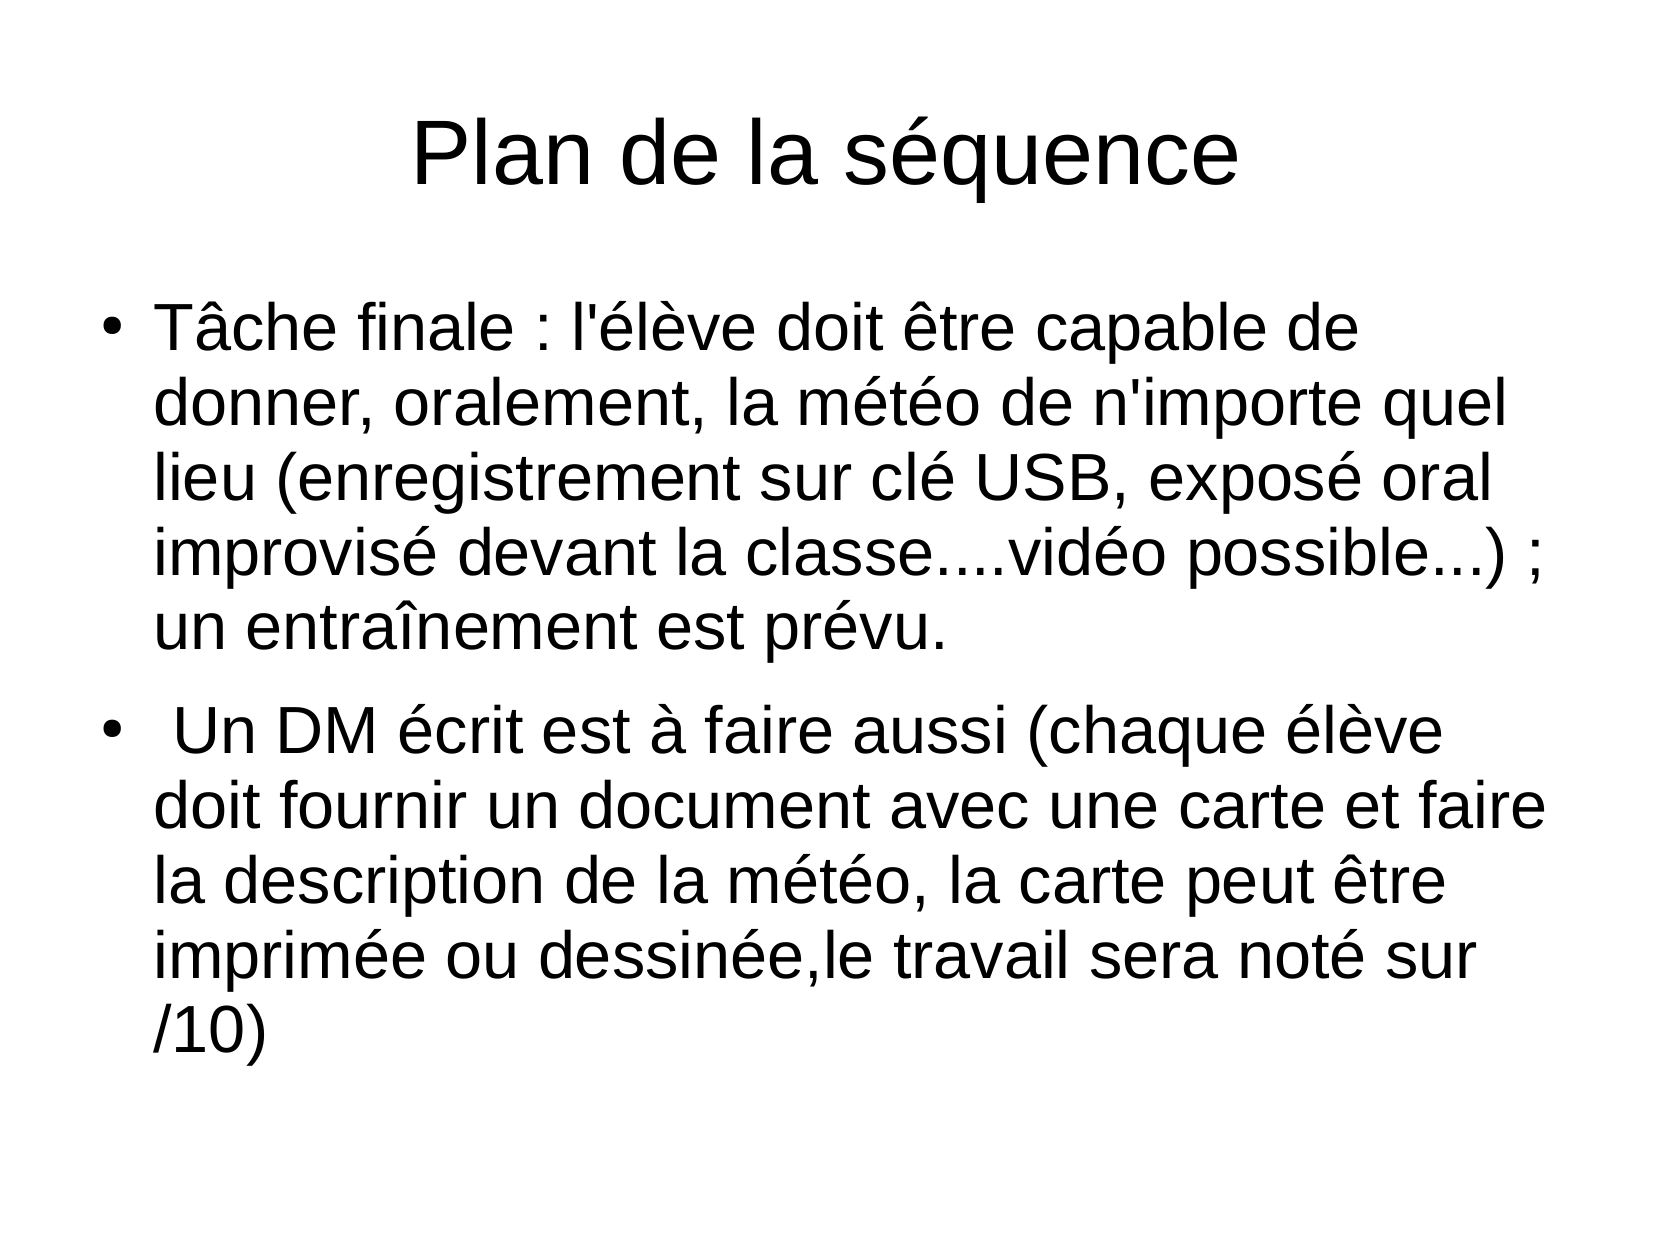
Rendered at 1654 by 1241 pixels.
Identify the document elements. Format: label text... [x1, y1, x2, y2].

title Plan de la séquence [82, 49, 1571, 257]
list Tâche finale : l'élève doit être capable de donner, oralement, la météo de n'importe quel lieu (enregistrement sur clé USB, exposé oral improvisé devant la classe....vidéo possible...) ; un entraînement est prévu. Un DM écrit est à faire aussi (chaque élève doit fournir un document avec une carte et faire la description de la météo, la carte peut être imprimée ou dessinée,le travail sera noté sur /10) [82, 290, 1571, 1109]
